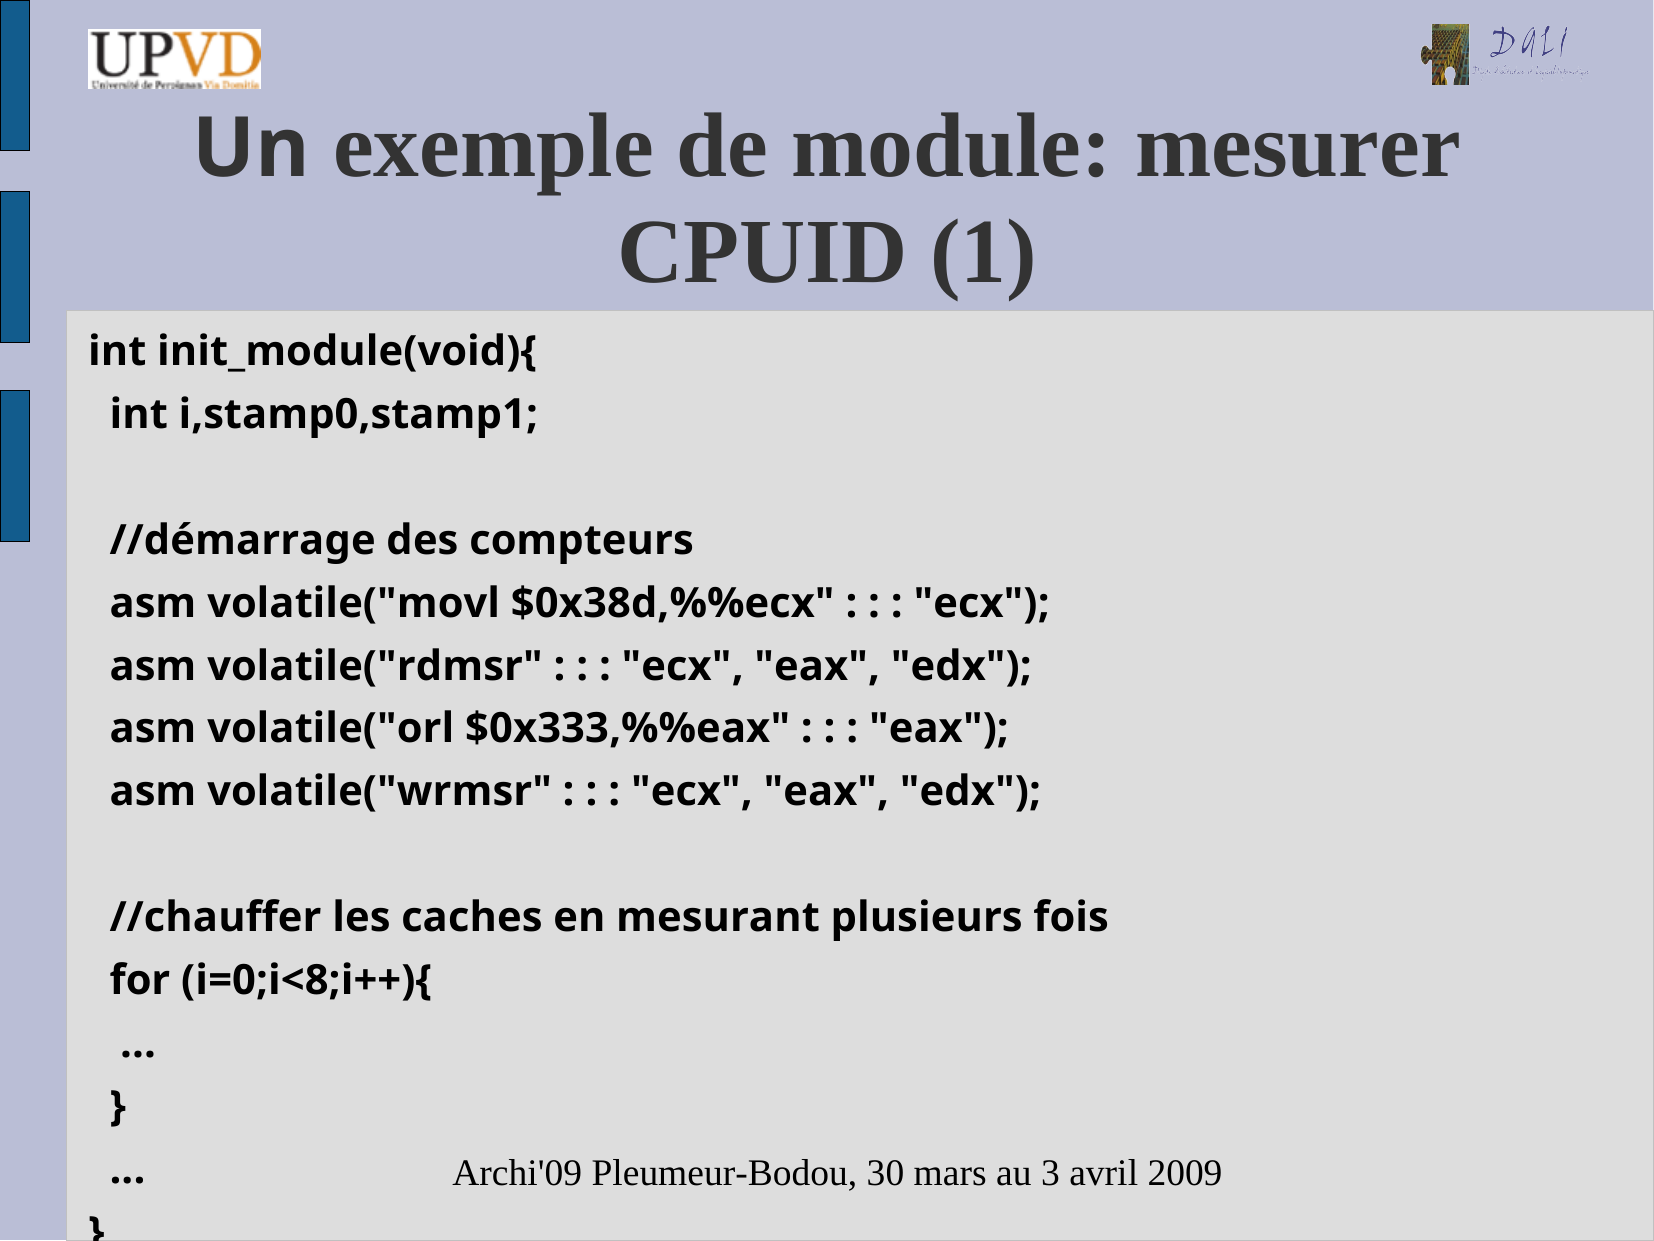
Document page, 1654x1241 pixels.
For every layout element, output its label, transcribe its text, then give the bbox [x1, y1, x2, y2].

picture [88, 29, 261, 89]
text_box Archi'09 Pleumeur-Bodou, 30 mars au 3 avril 2009 [452, 1151, 1226, 1204]
list int init_module(void){ int i,stamp0,stamp1; //démarrage des compteurs asm volatile("movl $0x38d,%%ecx" : : : "ecx"); asm volatile("rdmsr" : : : "ecx", "eax", "edx"); asm volatile("orl $0x333,%%eax" : : : "eax"); asm volatile("wrmsr" : : : "ecx", "eax", "edx"); //chauffer les caches en mesurant plusieurs fois for (i=0;i<8;i++){ ... } ... } [88, 320, 1563, 1136]
title Un exemple de module: mesurer CPUID (1) [121, 91, 1534, 299]
picture [1420, 24, 1593, 85]
